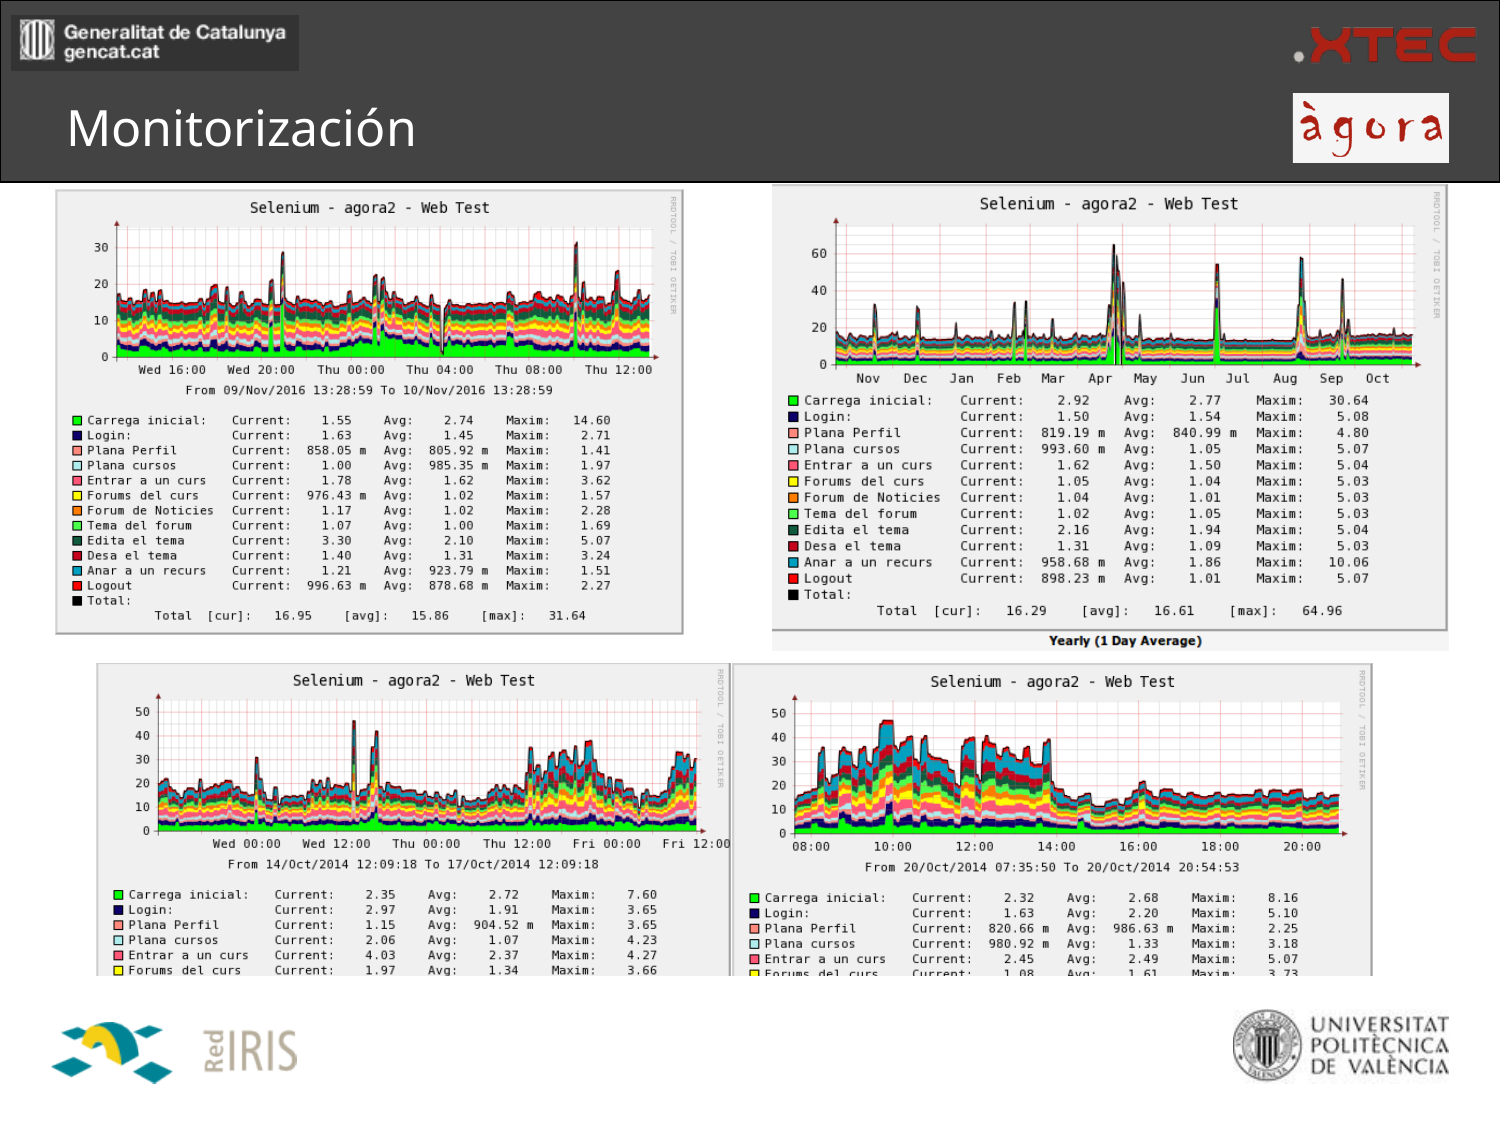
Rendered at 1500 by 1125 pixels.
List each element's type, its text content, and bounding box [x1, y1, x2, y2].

picture [772, 184, 1449, 651]
title Monitorización [51, 81, 1449, 207]
picture [1293, 23, 1480, 67]
picture [93, 663, 1376, 976]
picture [1233, 1009, 1449, 1084]
picture [11, 15, 299, 71]
picture [51, 184, 689, 639]
picture [51, 1022, 297, 1084]
